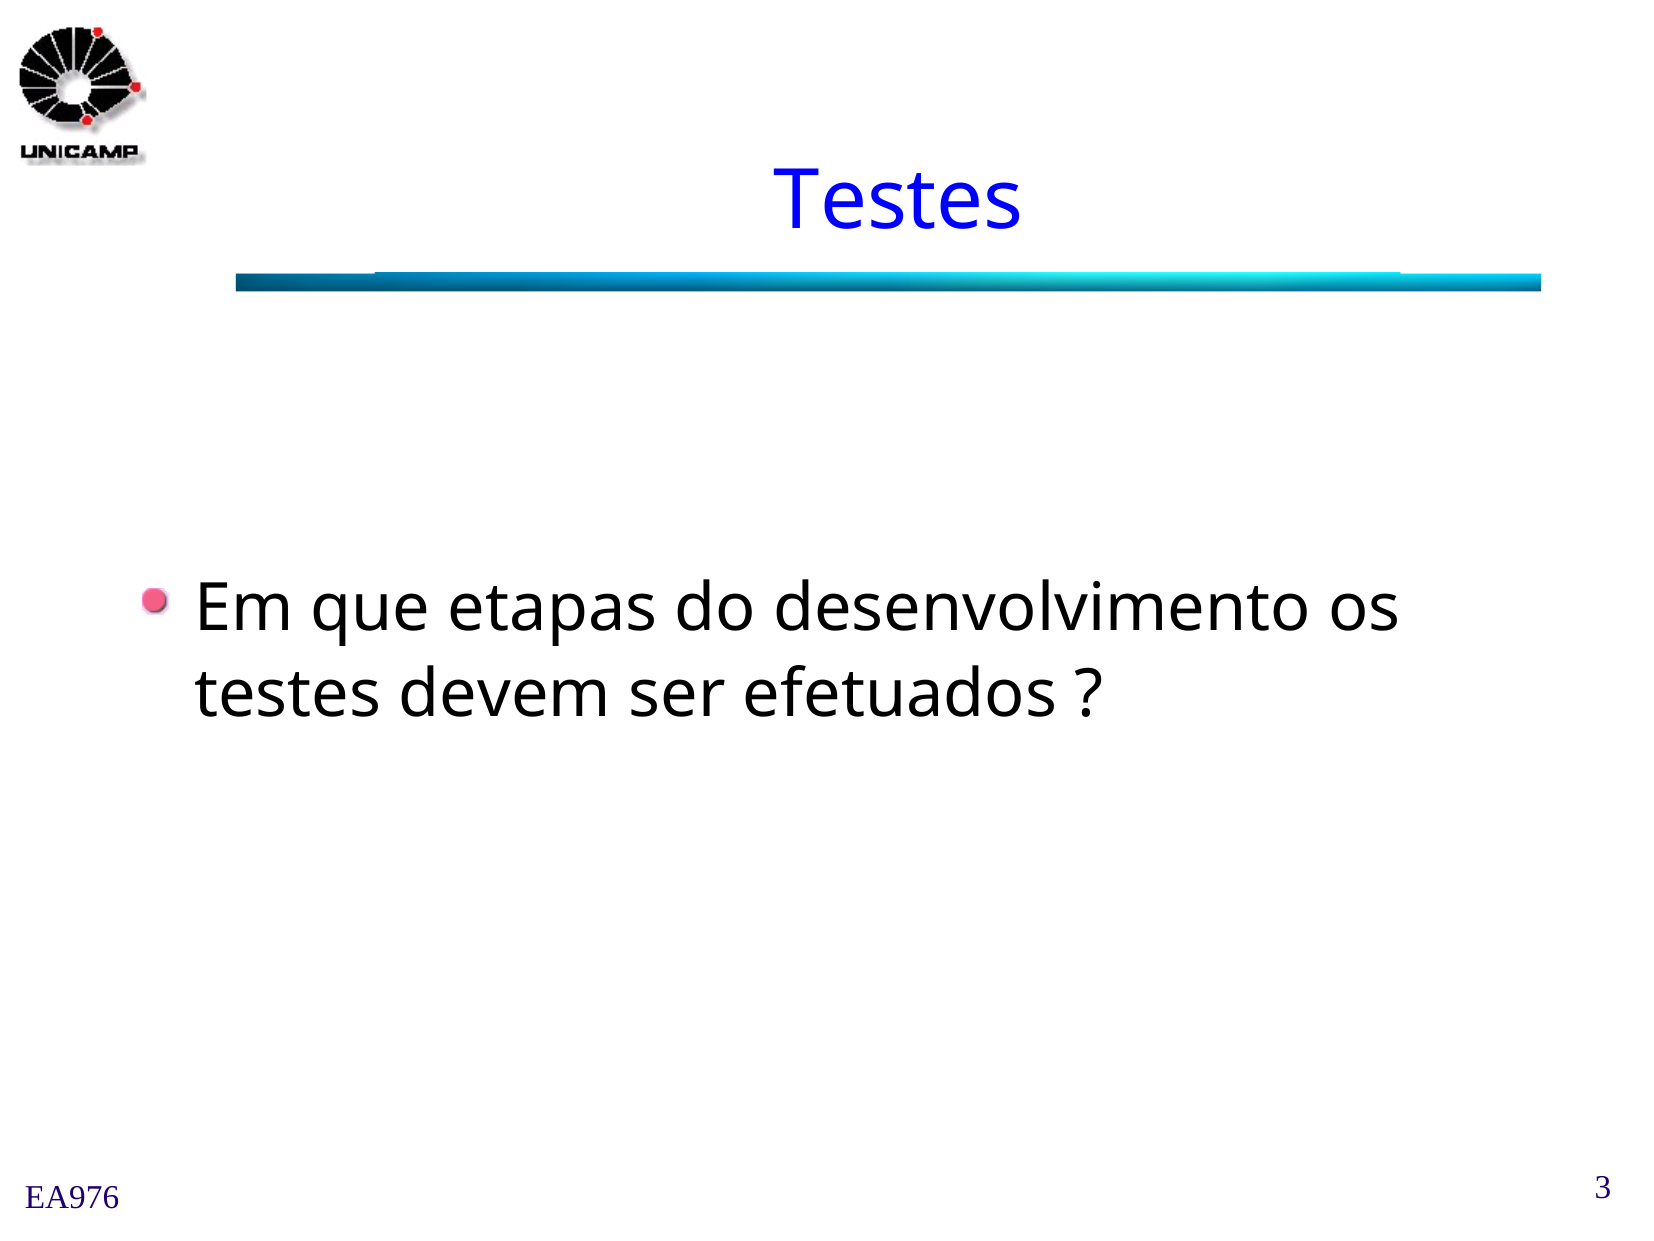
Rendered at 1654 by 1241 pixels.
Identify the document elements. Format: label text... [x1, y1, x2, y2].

picture [125, 272, 1654, 295]
list Em que etapas do desenvolvimento os testes devem ser efetuados ? [123, 561, 1536, 1133]
title Testes [264, 42, 1534, 250]
